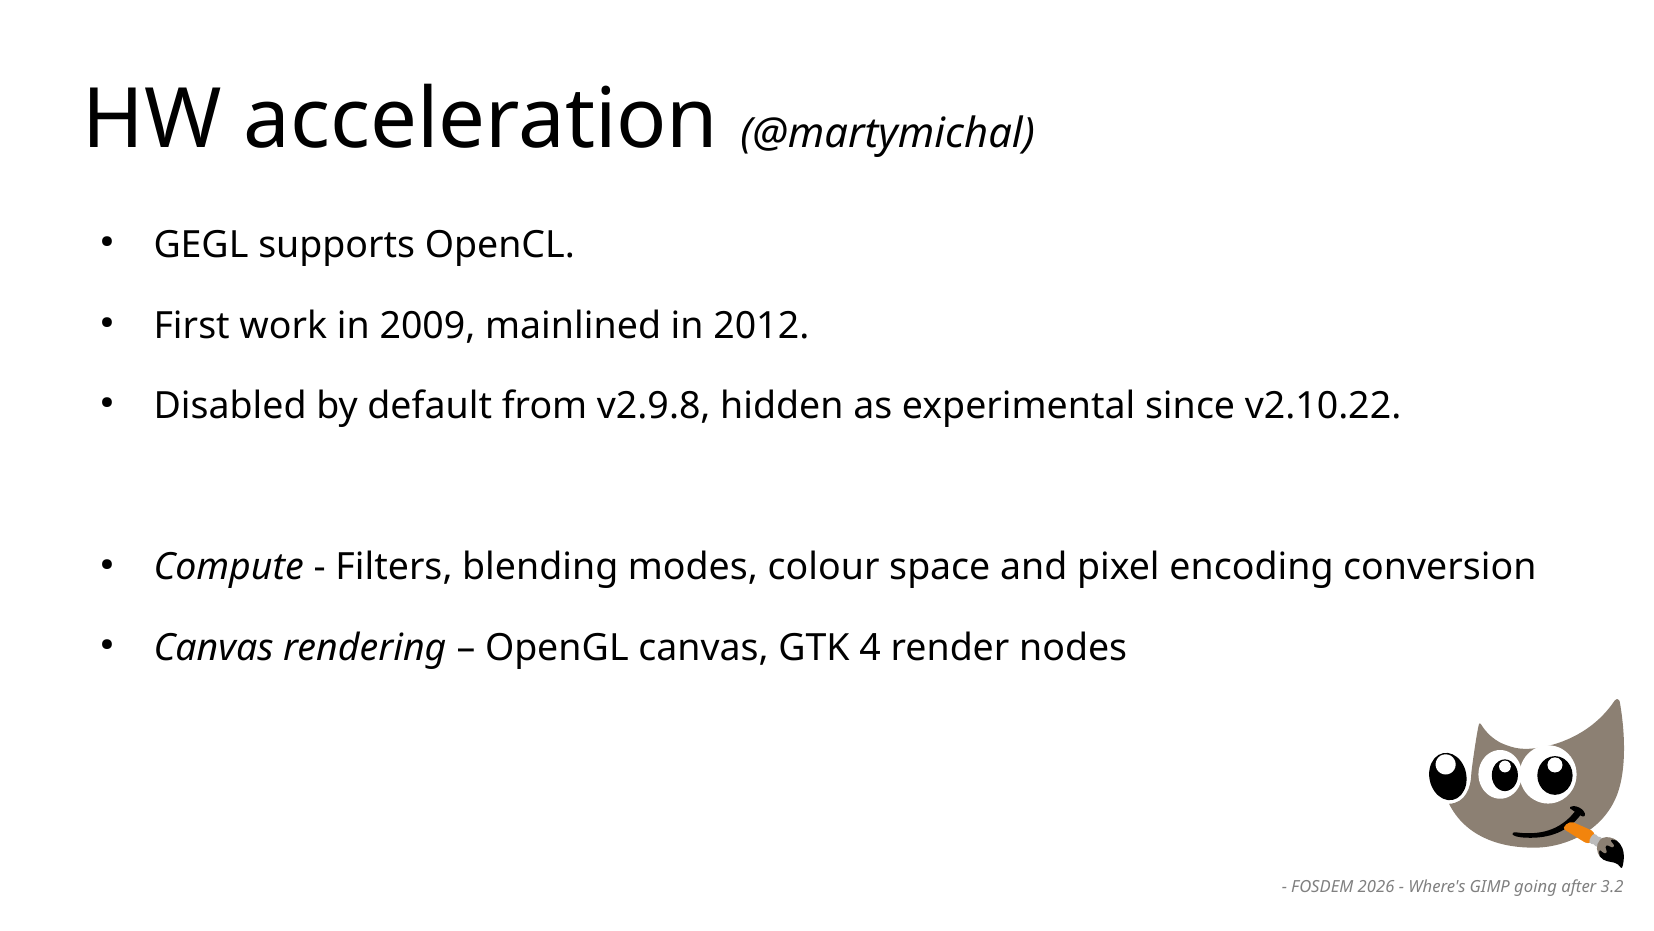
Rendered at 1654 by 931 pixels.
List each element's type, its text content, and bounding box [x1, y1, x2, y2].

list GEGL supports OpenCL. First work in 2009, mainlined in 2012. Disabled by default from v2.9.8, hidden as experimental since v2.10.22. Compute - Filters, blending modes, colour space and pixel encoding conversion Canvas rendering – OpenGL canvas, GTK 4 render nodes [82, 217, 1571, 758]
title HW acceleration (@martymichal) [82, 37, 1571, 193]
